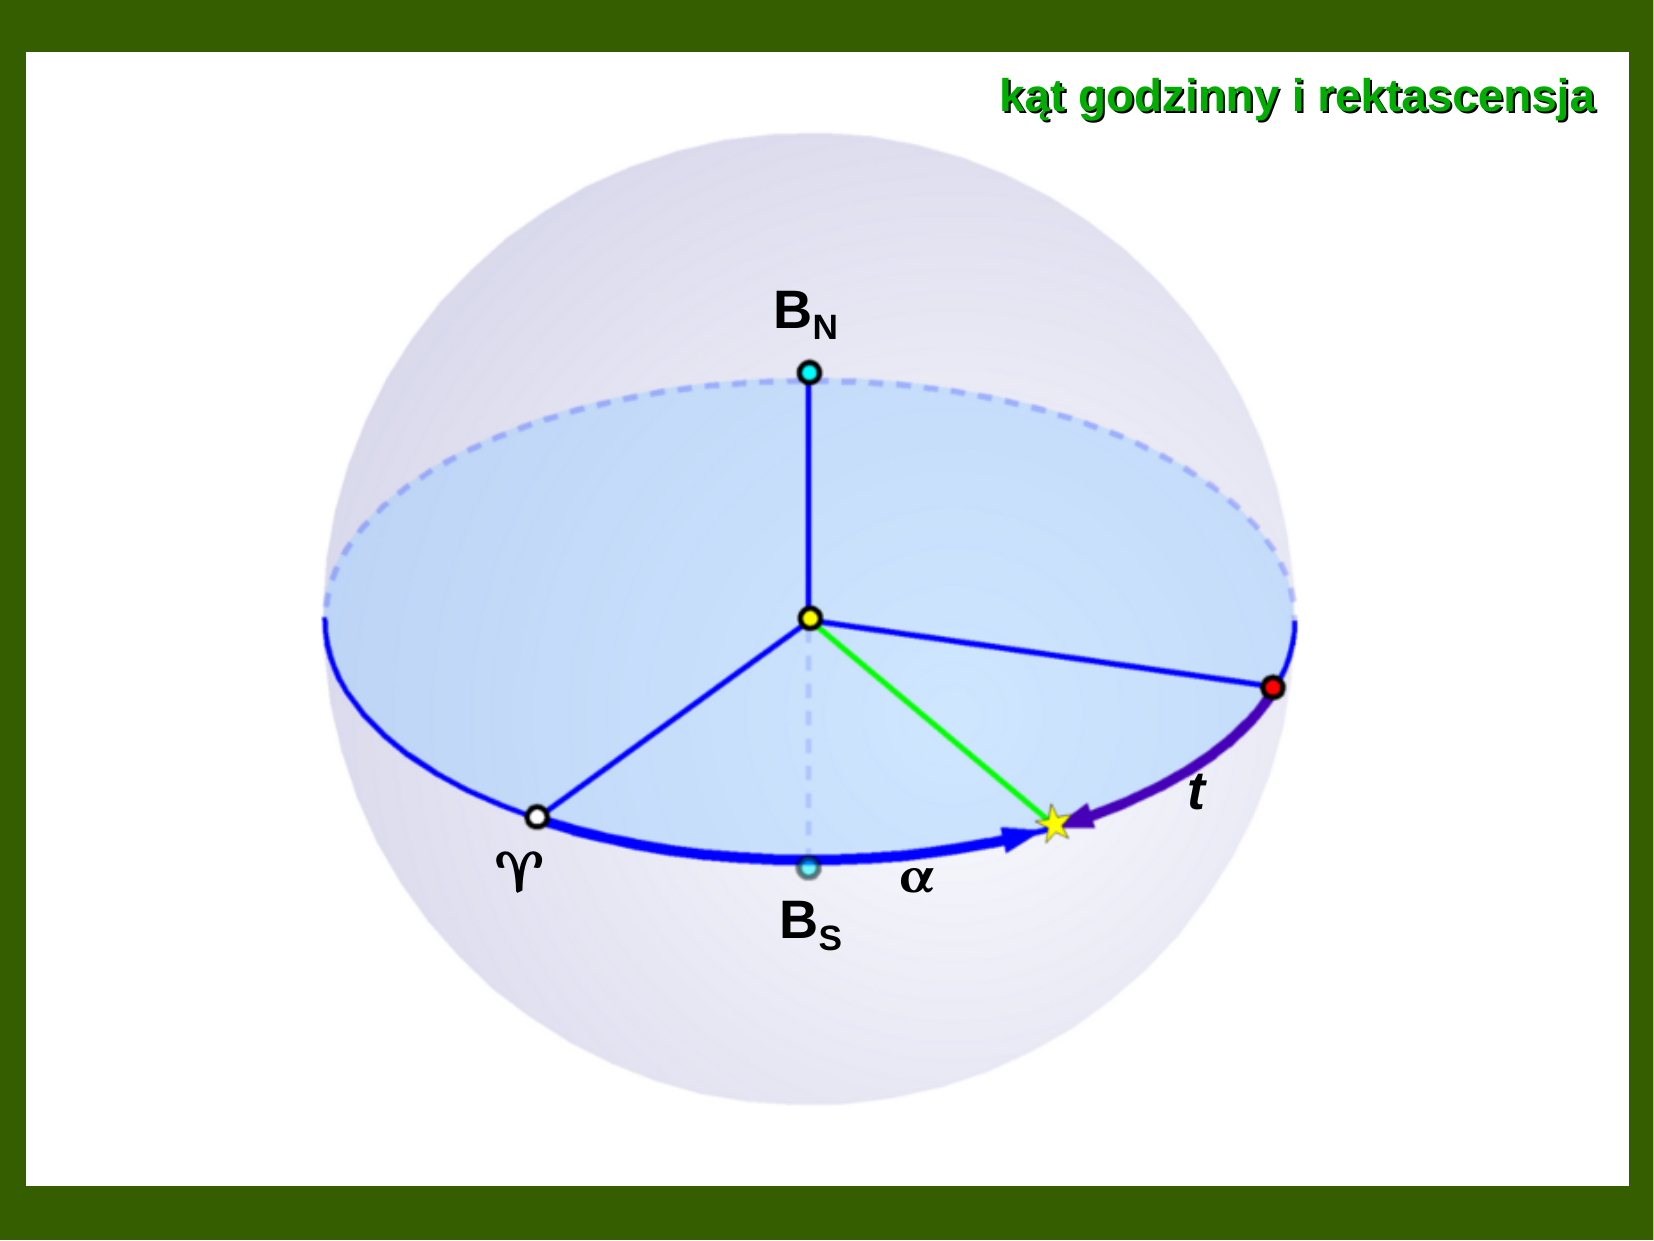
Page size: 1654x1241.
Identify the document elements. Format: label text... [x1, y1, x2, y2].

text_box t [1173, 753, 1221, 829]
text_box kąt godzinny i rektascensja [984, 62, 1611, 129]
text_box α [884, 836, 951, 914]
text_box ♈ [480, 829, 559, 907]
text_box BS [764, 882, 857, 966]
text_box BN [758, 272, 854, 355]
picture [26, 52, 1629, 1186]
